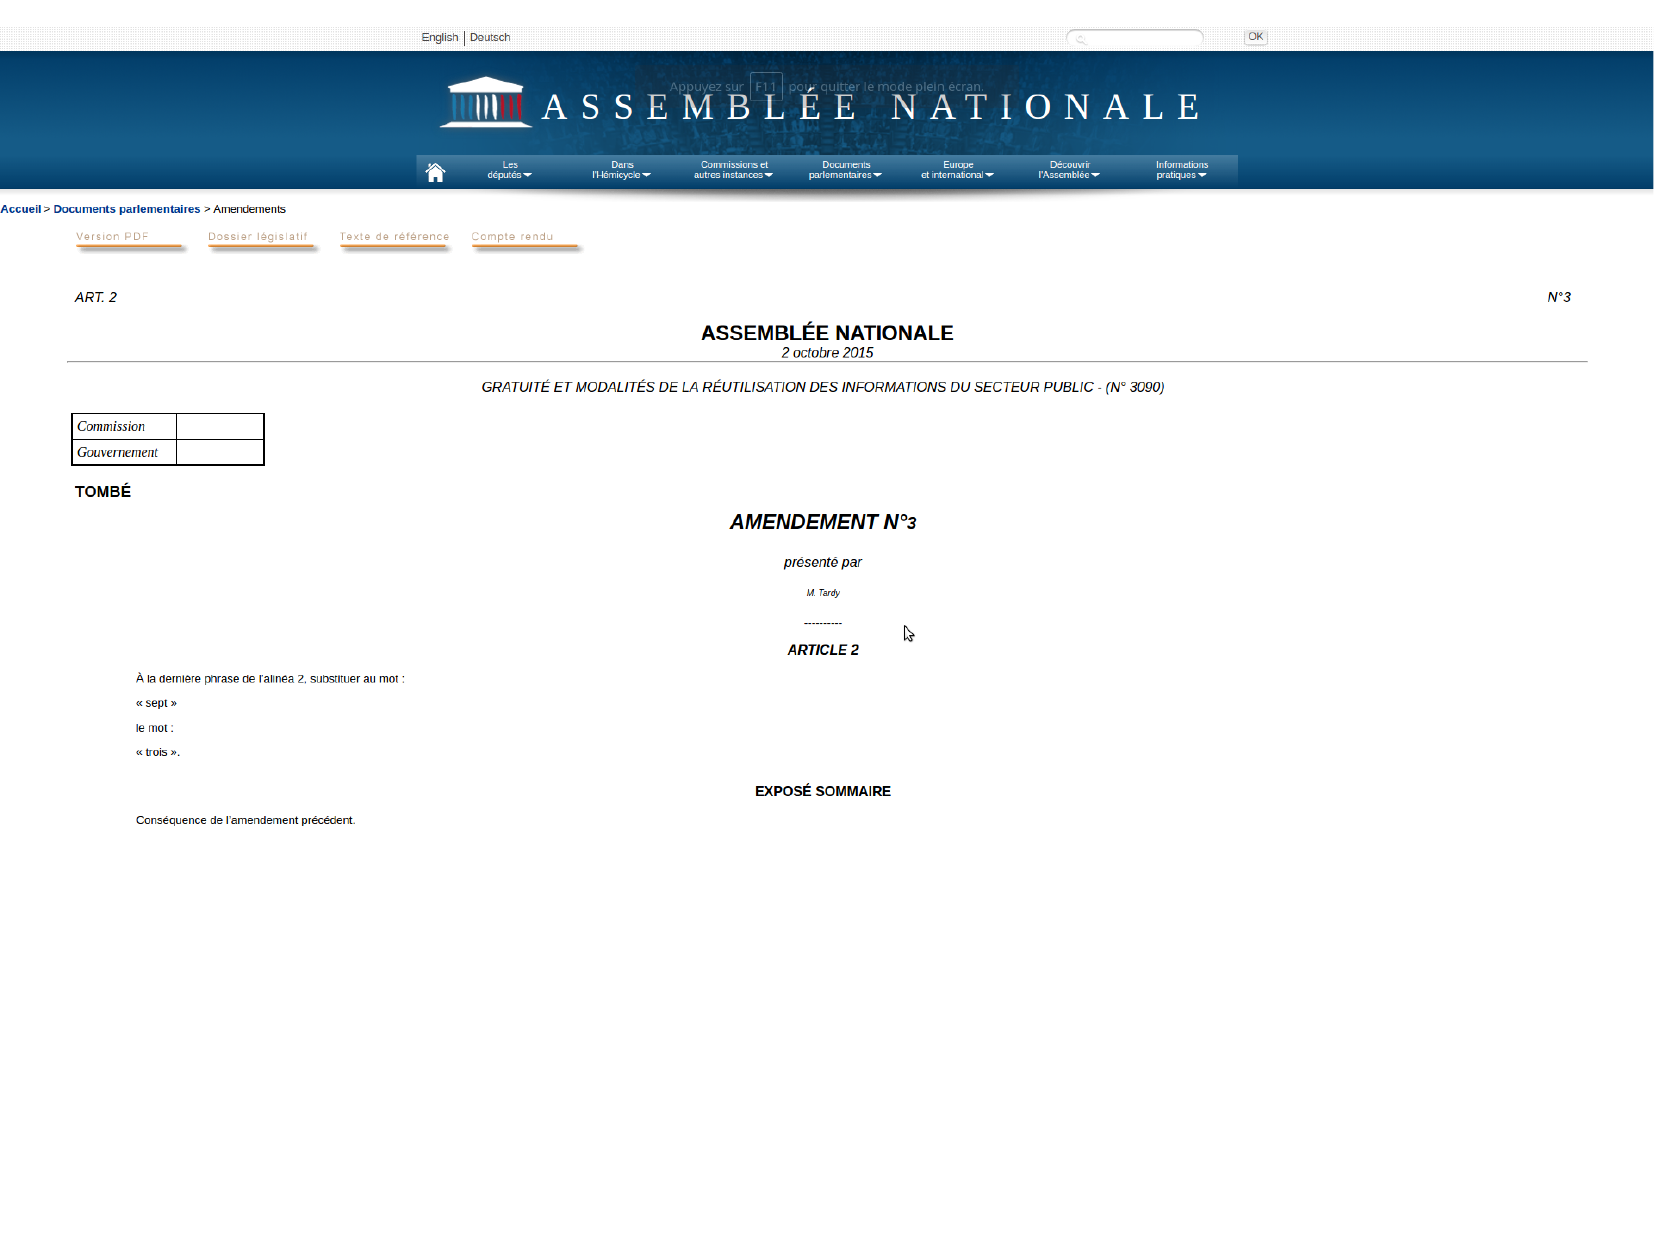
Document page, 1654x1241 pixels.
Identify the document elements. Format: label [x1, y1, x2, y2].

picture [0, 26, 1654, 957]
